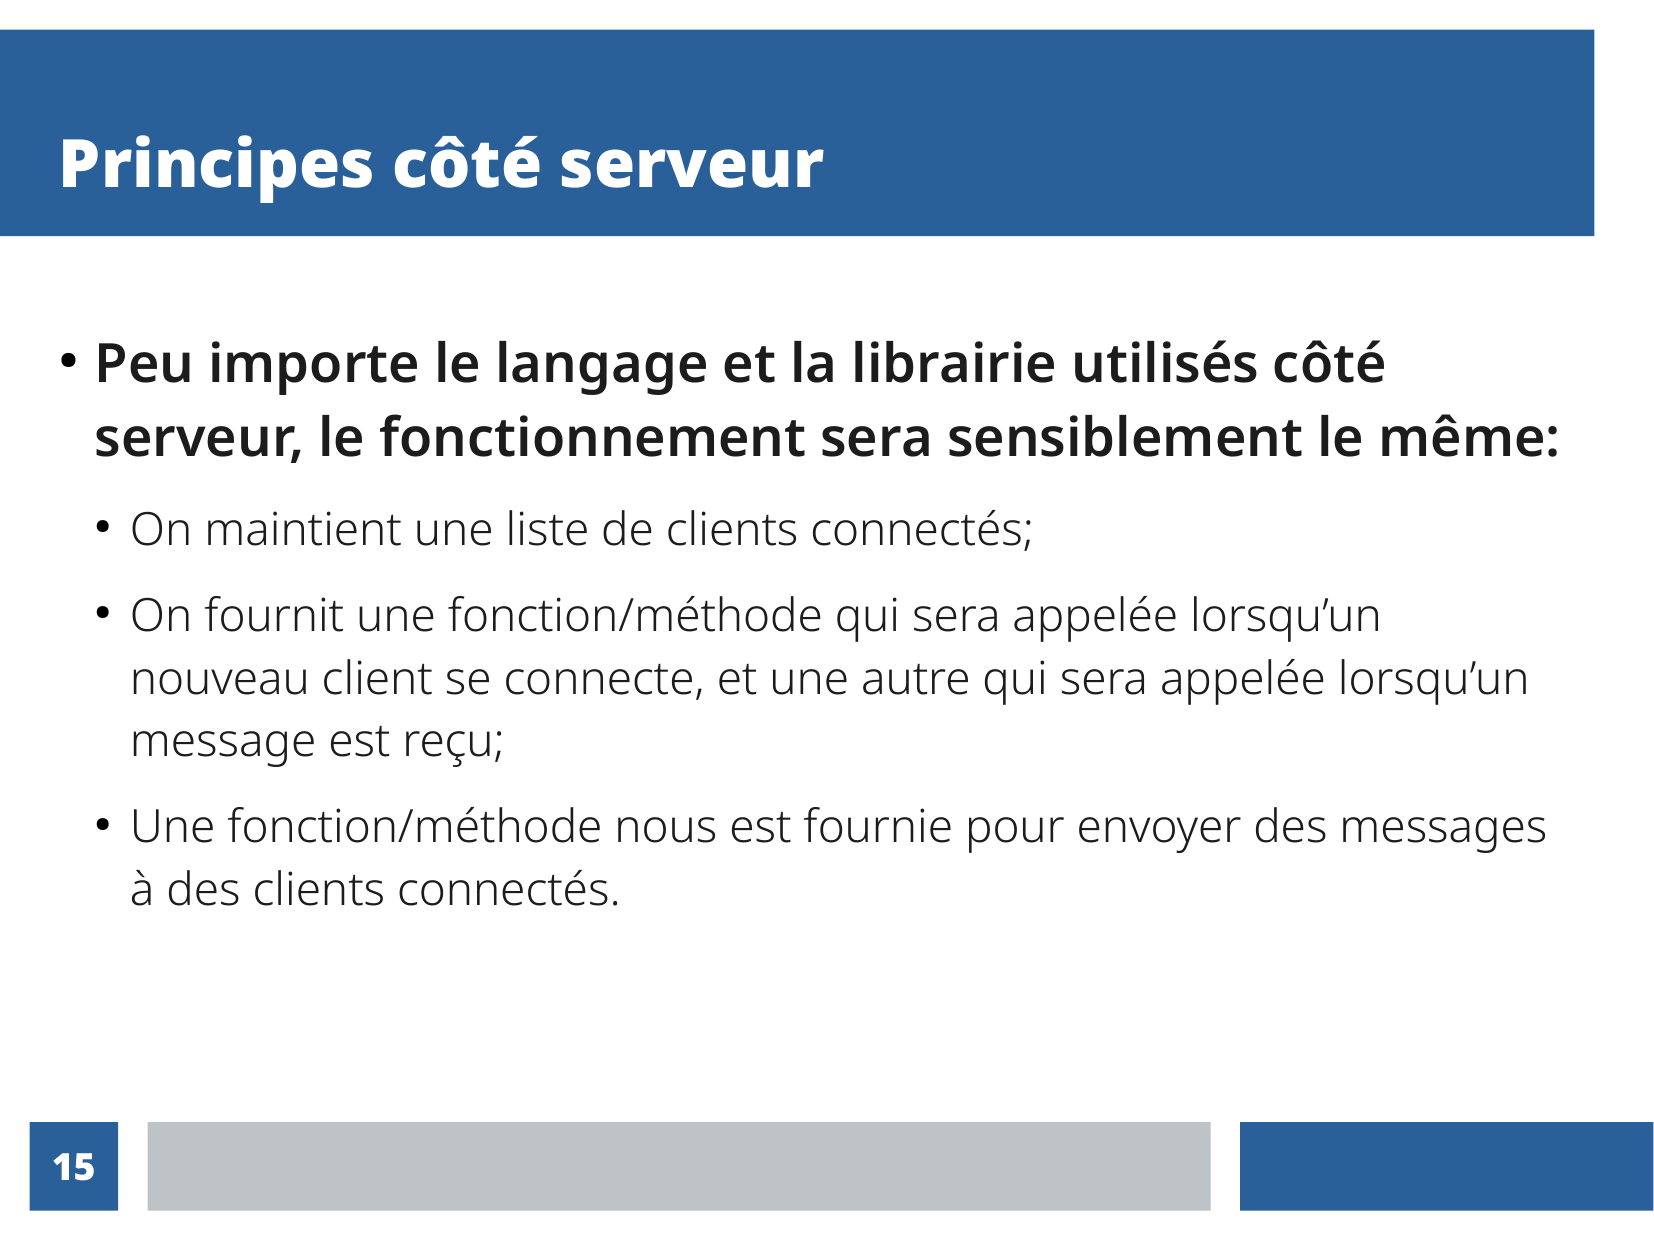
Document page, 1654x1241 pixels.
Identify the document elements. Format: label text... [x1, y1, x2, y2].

list Peu importe le langage et la librairie utilisés côté serveur, le fonctionnement sera sensiblement le même: On maintient une liste de clients connectés; On fournit une fonction/méthode qui sera appelée lorsqu’un nouveau client se connecte, et une autre qui sera appelée lorsqu’un message est reçu; Une fonction/méthode nous est fournie pour envoyer des messages à des clients connectés. [59, 324, 1565, 1093]
title Principes côté serveur [59, 59, 1595, 207]
